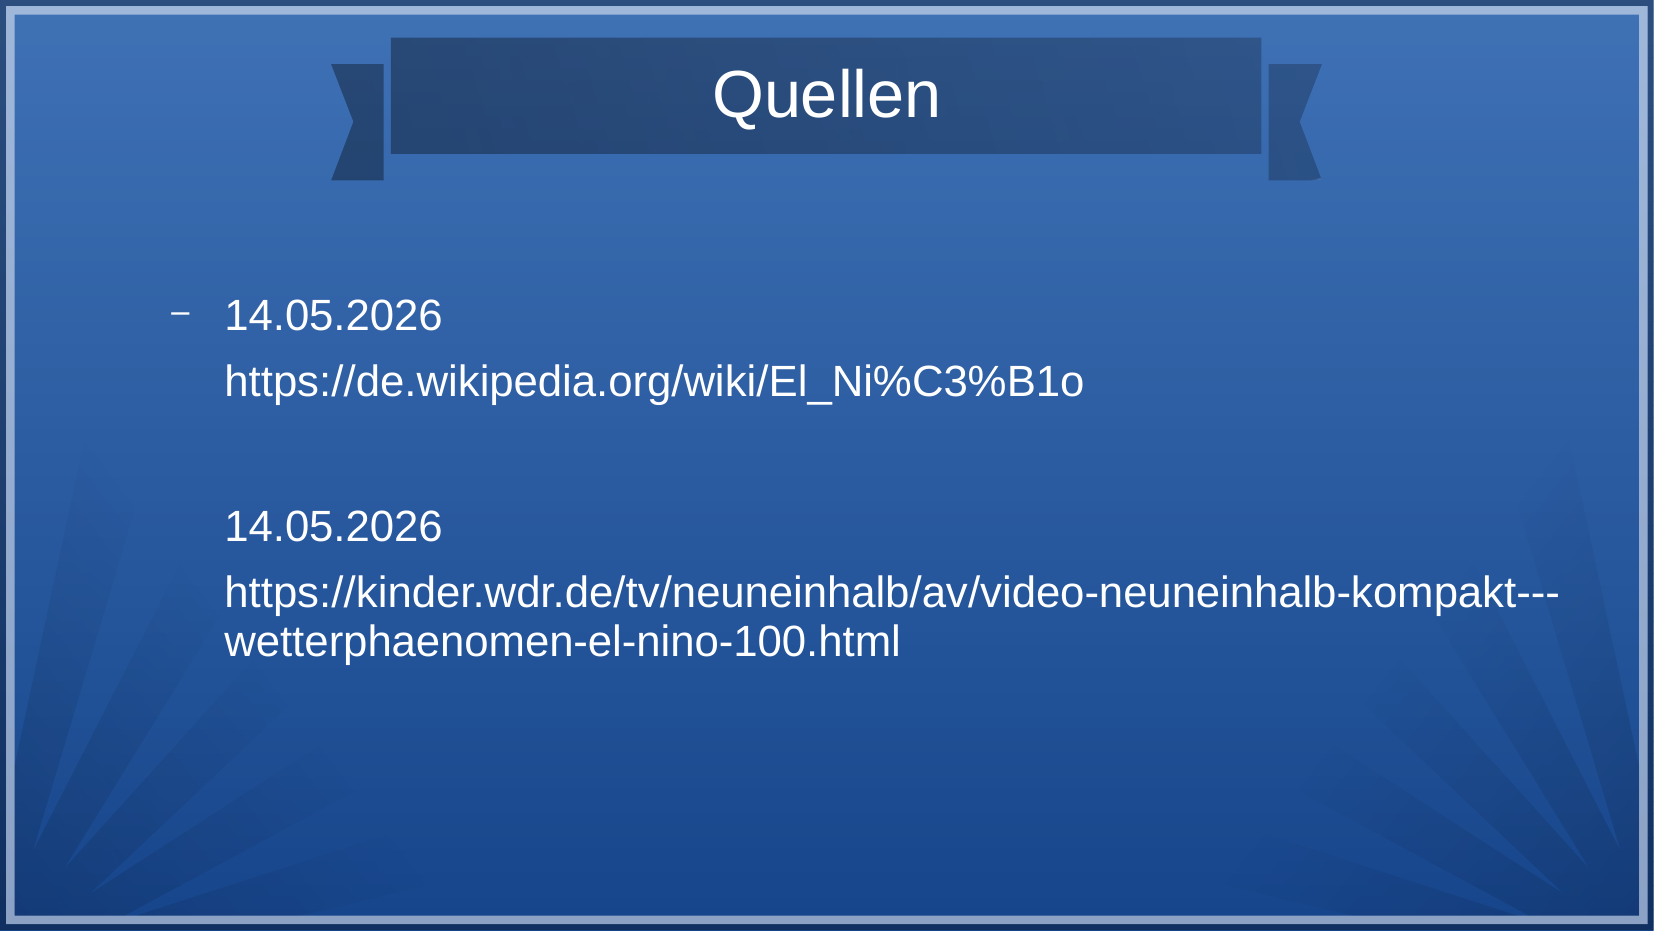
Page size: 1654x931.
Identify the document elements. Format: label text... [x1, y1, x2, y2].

title Quellen [389, 35, 1264, 154]
list 14.05.2026 https://de.wikipedia.org/wiki/El_Ni%C3%B1o 14.05.2026 https://kinder.wdr.de/tv/neuneinhalb/av/video-neuneinhalb-kompakt---wetterphaenomen-el-nino-100.html [82, 224, 1571, 848]
